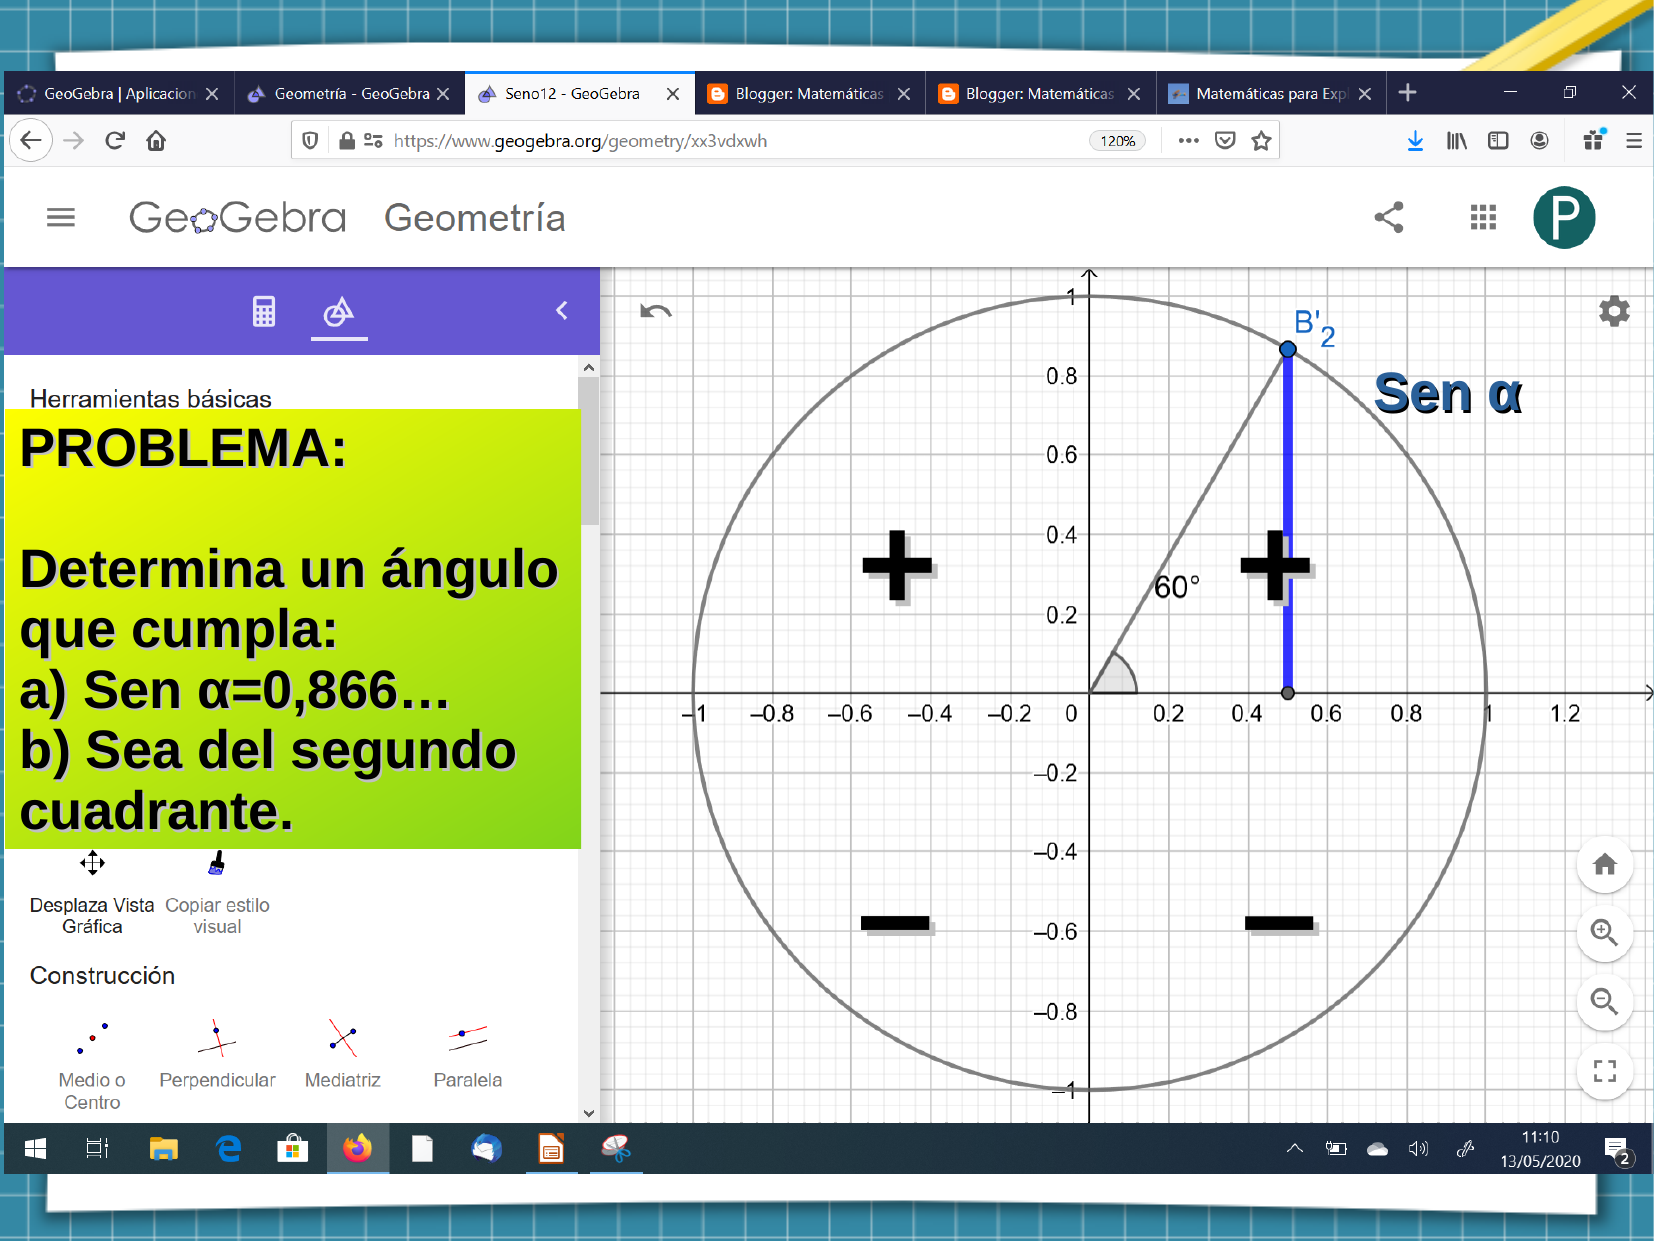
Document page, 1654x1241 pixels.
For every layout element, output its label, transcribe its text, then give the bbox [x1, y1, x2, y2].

picture [0, 0, 1654, 1241]
text_box – [1226, 828, 1333, 997]
text_box + [1220, 479, 1331, 649]
text_box Sen α [1358, 354, 1548, 491]
text_box – [842, 828, 949, 997]
text_box + [842, 479, 953, 649]
text_box PROBLEMA: Determina un ángulo que cumpla: a) Sen α=0,866… b) Sea del segundo cuadrante. [5, 409, 582, 849]
